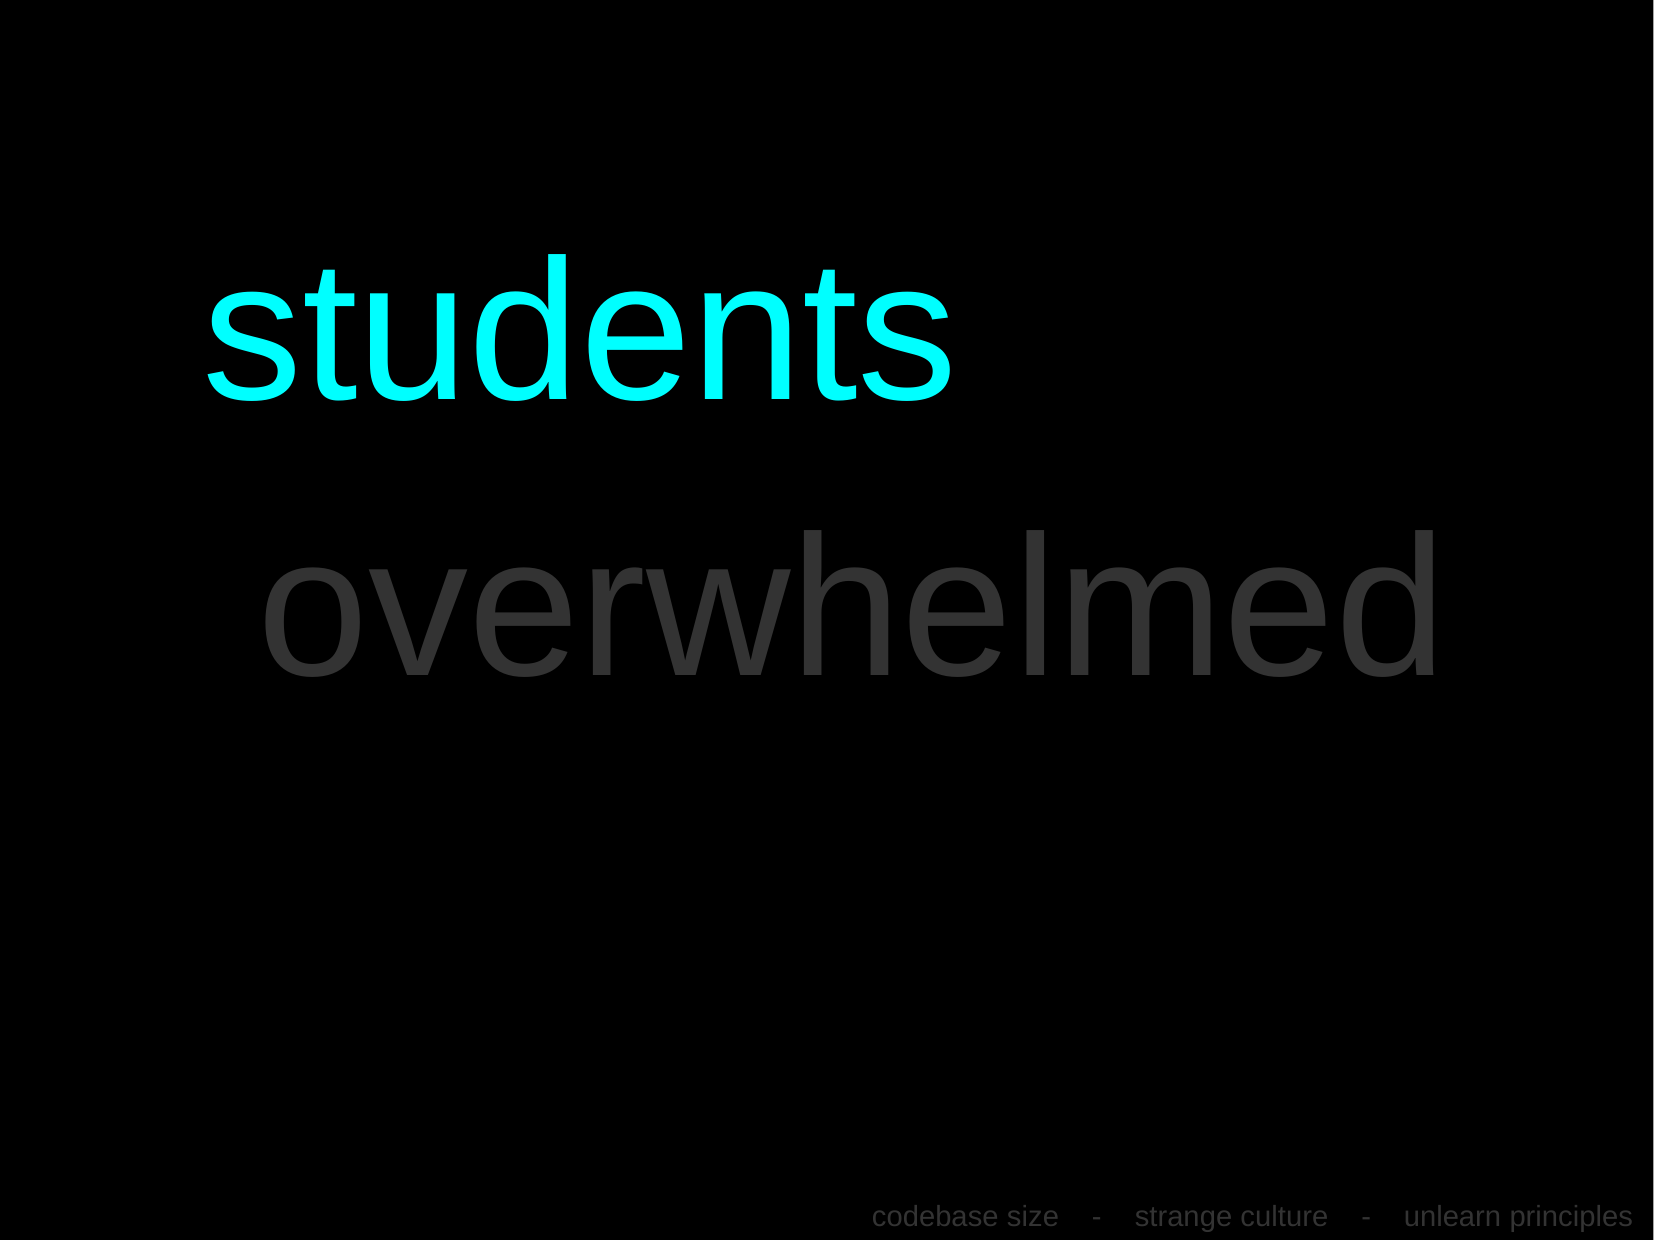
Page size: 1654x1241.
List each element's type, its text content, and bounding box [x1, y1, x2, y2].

text_box students [187, 211, 974, 451]
text_box codebase size - strange culture - unlearn principles [857, 1192, 1654, 1241]
text_box overwhelmed [242, 487, 1463, 726]
